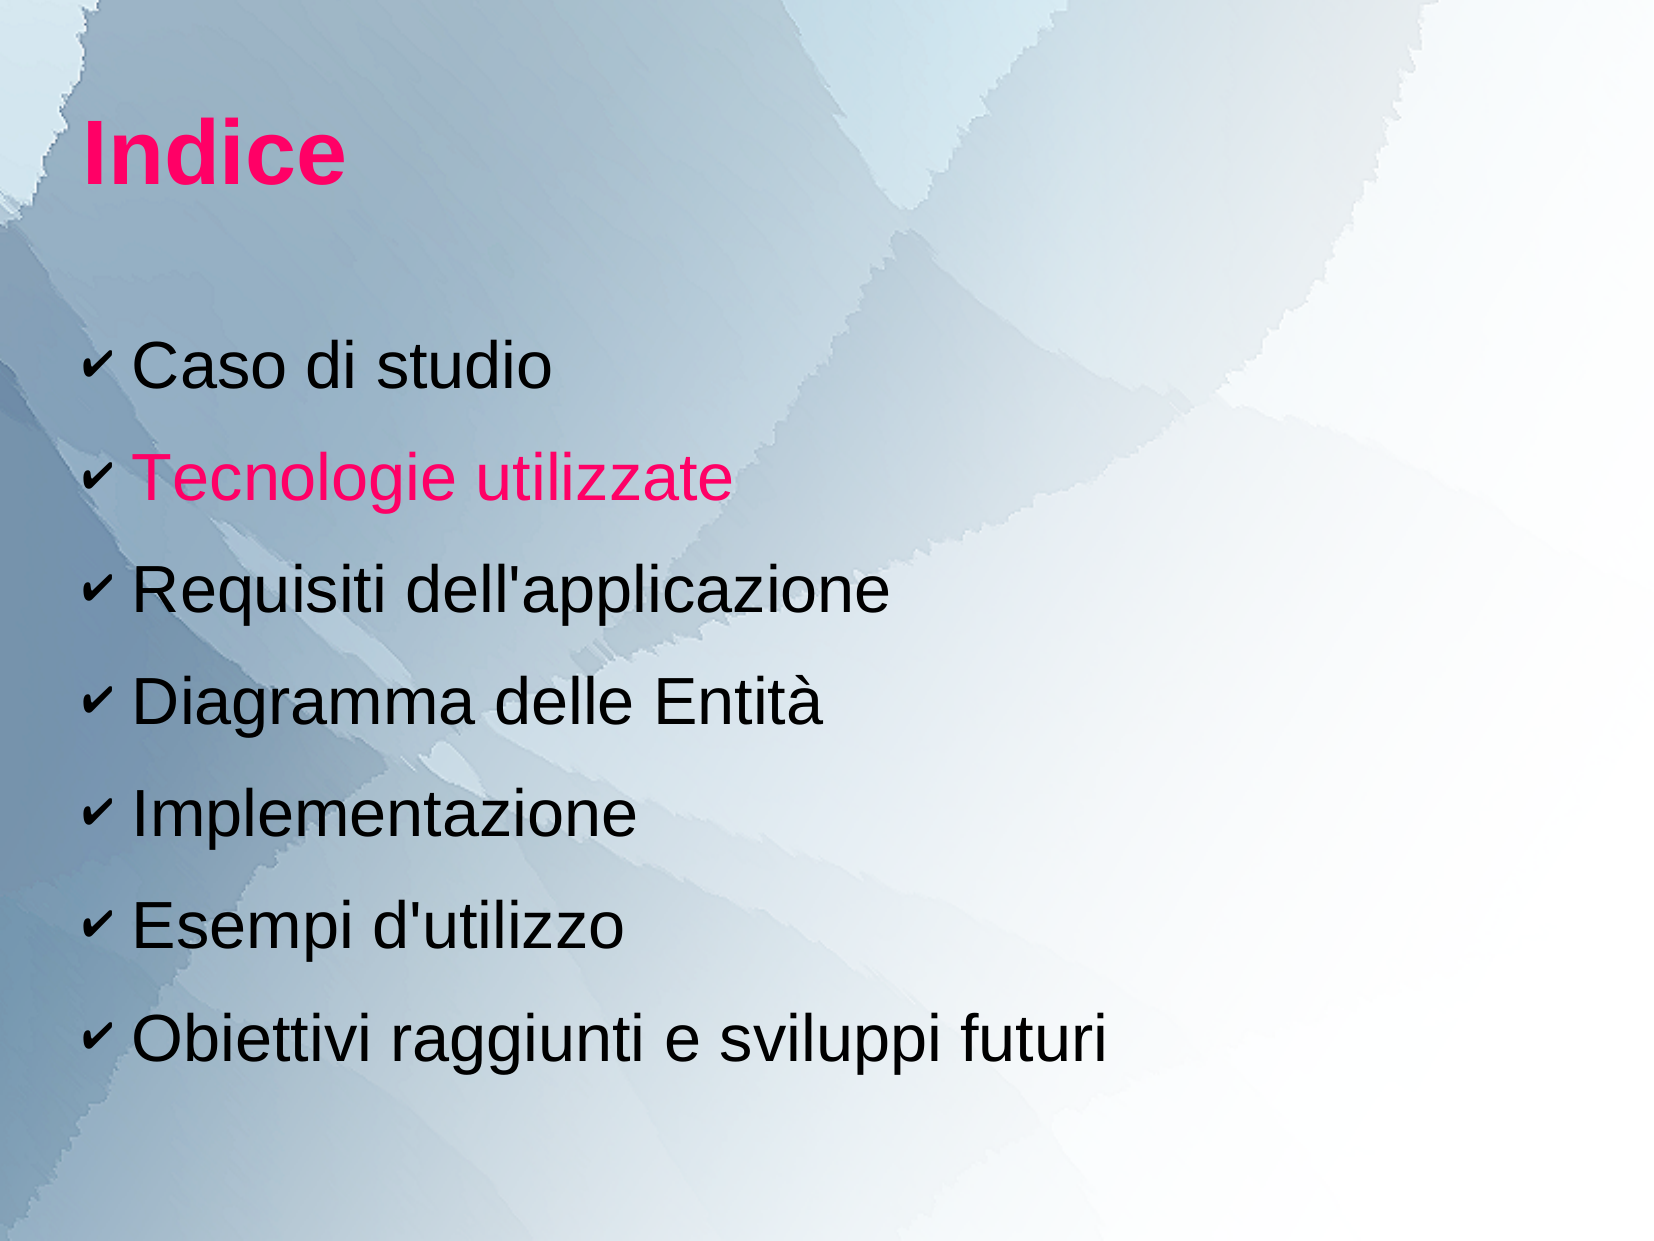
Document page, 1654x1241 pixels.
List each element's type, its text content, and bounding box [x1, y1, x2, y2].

text_box Caso di studio Tecnologie utilizzate Requisiti dell'applicazione Diagramma delle Entità Implementazione Esempi d'utilizzo Obiettivi raggiunti e sviluppi futuri [82, 290, 1571, 1151]
title Indice [82, 49, 1571, 257]
picture [0, 0, 1654, 1241]
